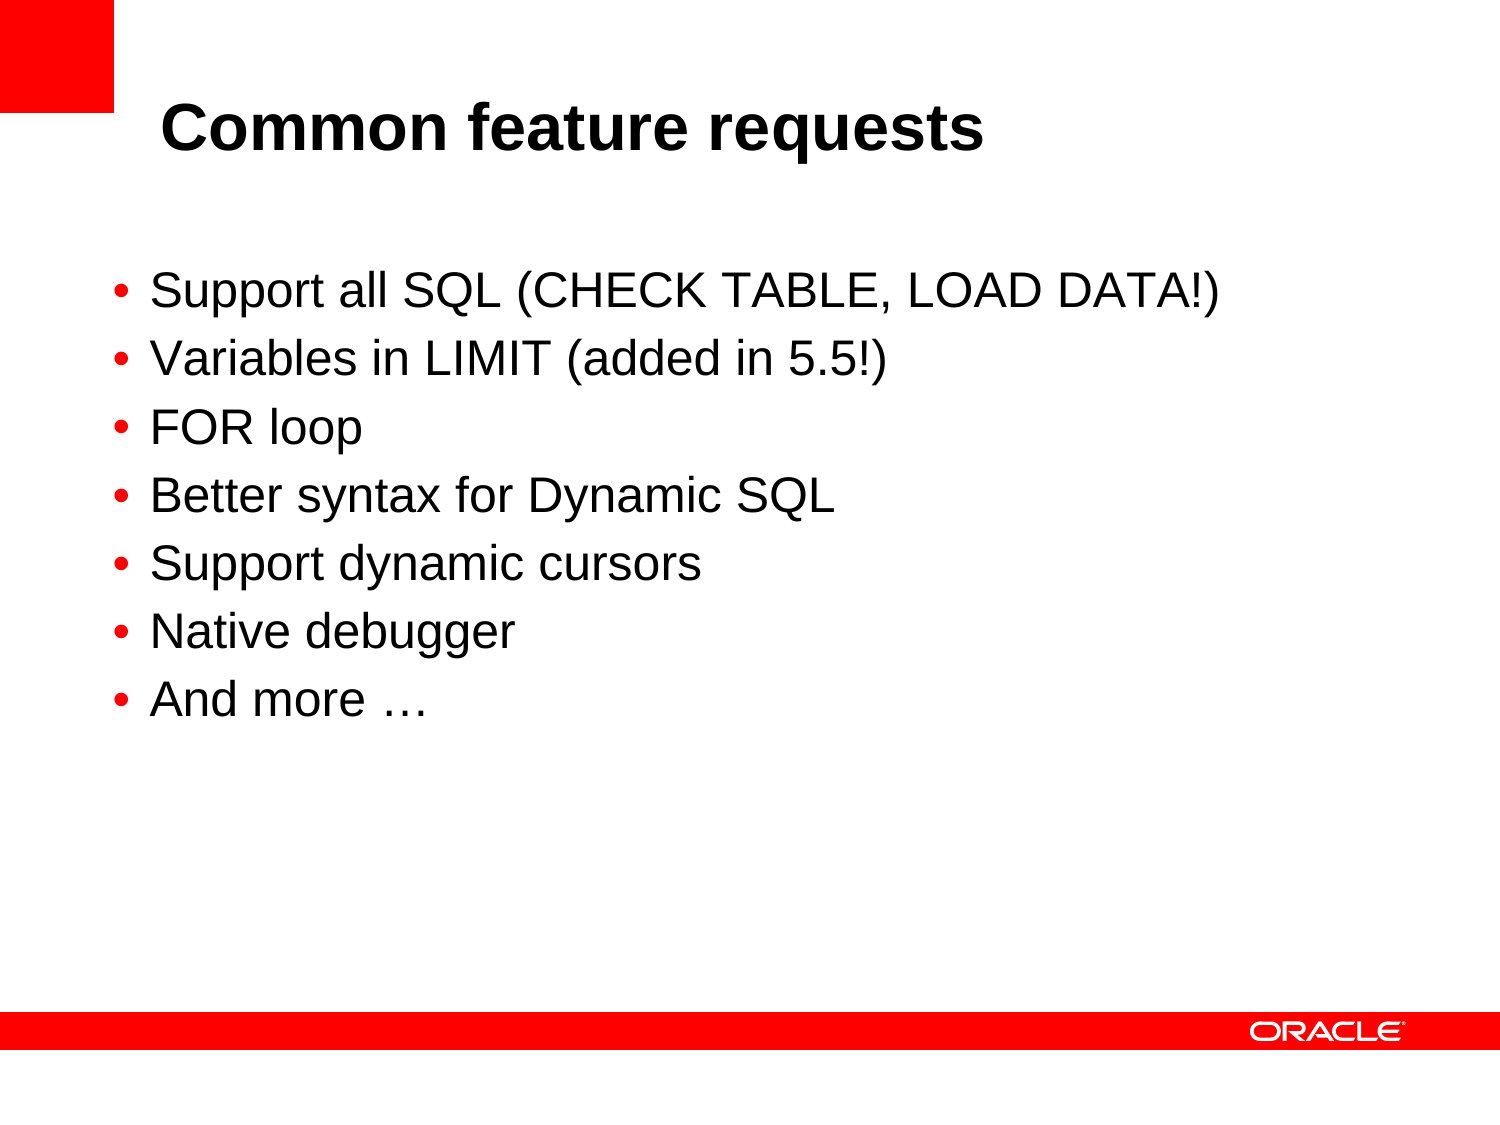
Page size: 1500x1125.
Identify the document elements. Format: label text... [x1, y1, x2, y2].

title Common feature requests [145, 49, 1390, 205]
picture [0, 0, 114, 113]
picture [0, 1012, 1500, 1050]
list Support all SQL (CHECK TABLE, LOAD DATA!) Variables in LIMIT (added in 5.5!) FOR loop Better syntax for Dynamic SQL Support dynamic cursors Native debugger And more … [112, 262, 1349, 1005]
